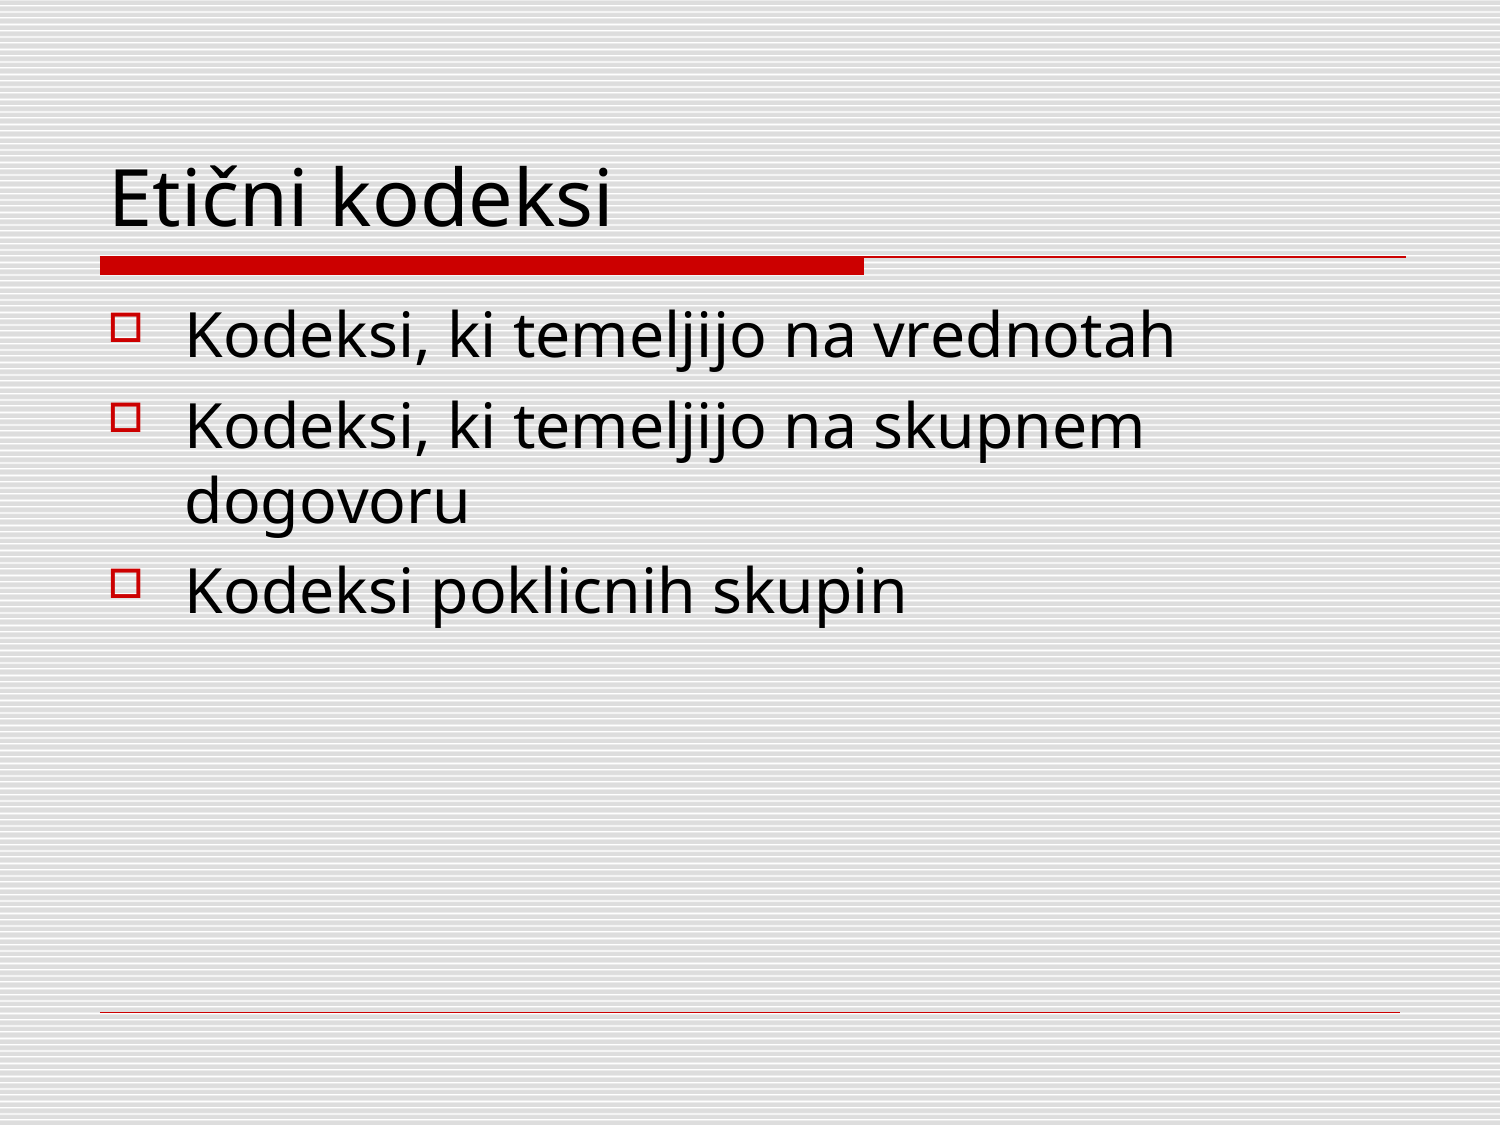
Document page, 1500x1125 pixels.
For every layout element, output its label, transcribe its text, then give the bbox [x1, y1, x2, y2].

picture [0, 0, 1500, 1125]
title Etični kodeksi [94, 49, 1407, 250]
list Kodeksi, ki temeljijo na vrednotah Kodeksi, ki temeljijo na skupnem dogovoru Kodeksi poklicnih skupin [92, 287, 1406, 988]
